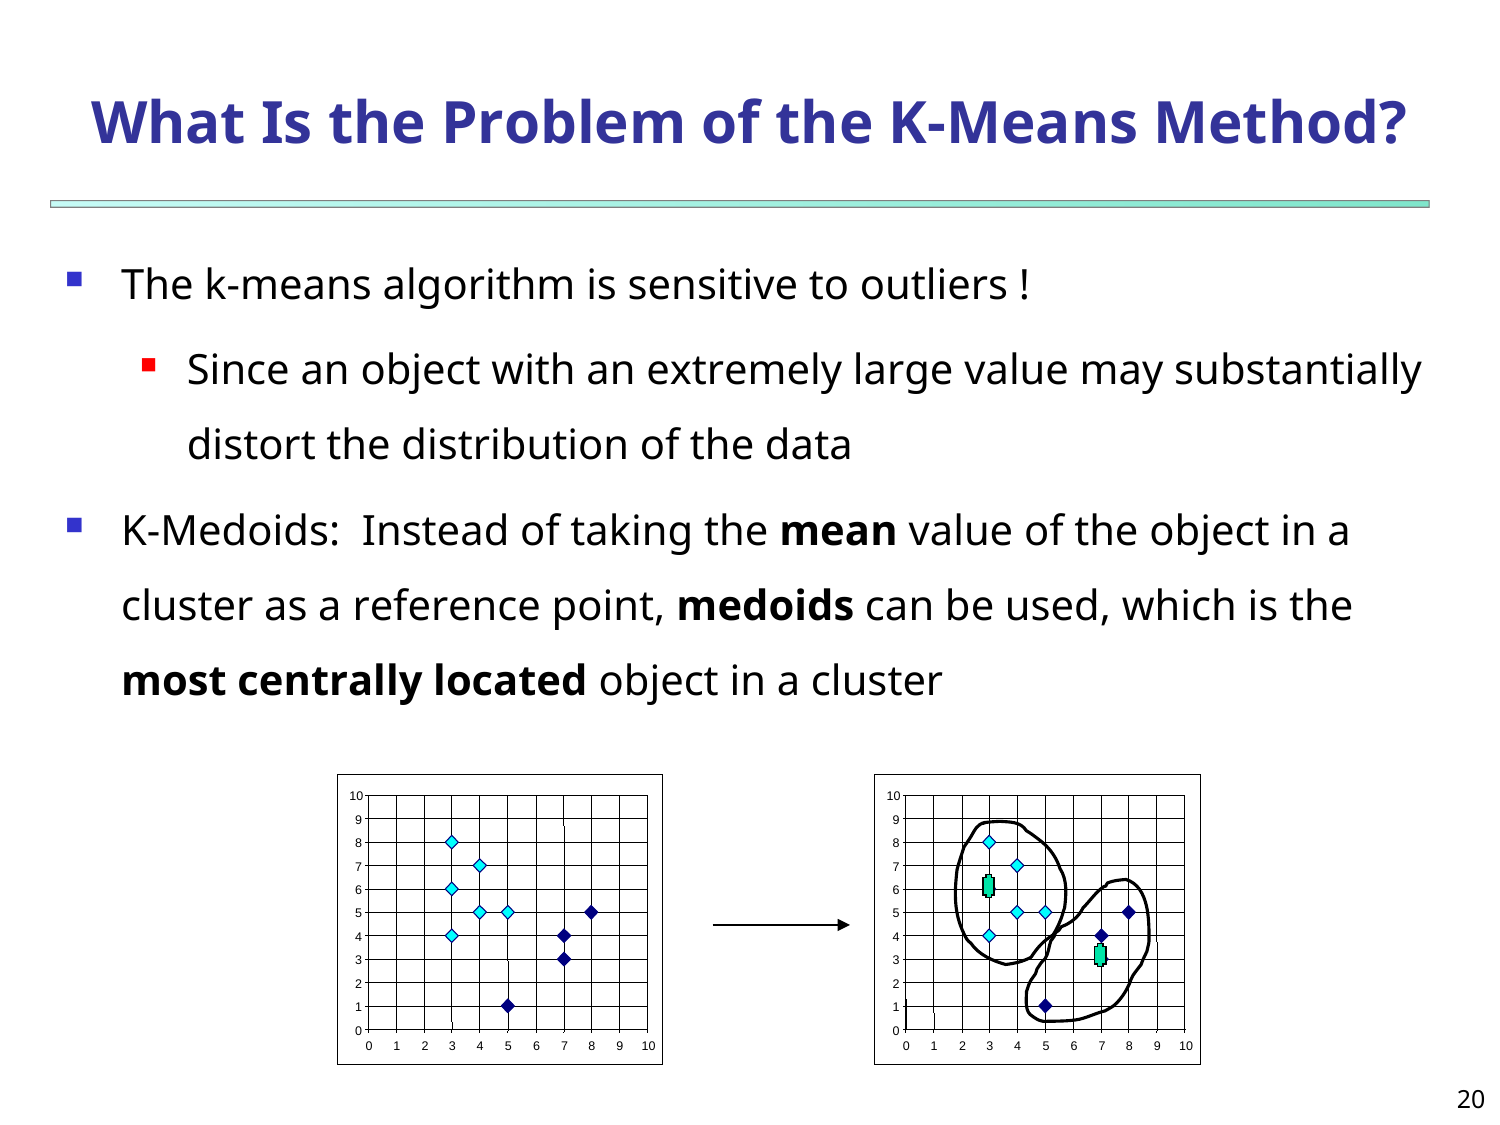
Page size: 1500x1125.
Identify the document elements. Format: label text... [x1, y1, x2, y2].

text_box 2 [421, 1038, 429, 1054]
text_box 1 [892, 998, 900, 1015]
text_box [338, 775, 662, 1064]
text_box 1 [393, 1038, 401, 1054]
text_box 7 [1098, 1038, 1106, 1054]
text_box 5 [355, 905, 363, 921]
text_box 10 [349, 788, 364, 804]
list The k-means algorithm is sensitive to outliers ! Since an object with an extremely large value may substantially distort the distribution of the data K-Medoids: Instead of taking the mean value of the object in a cluster as a reference point, medoids can be used, which is the most centrally located object in a cluster [50, 224, 1450, 976]
text_box 1 [355, 998, 363, 1015]
text_box [875, 775, 1200, 1064]
text_box 4 [355, 928, 363, 945]
text_box 0 [365, 1038, 373, 1054]
text_box 3 [355, 952, 363, 968]
text_box 3 [986, 1038, 994, 1054]
text_box 2 [959, 1038, 967, 1054]
text_box 7 [561, 1038, 569, 1054]
title What Is the Problem of the K-Means Method? [0, 49, 1500, 163]
text_box 4 [476, 1038, 484, 1054]
text_box 10 [886, 788, 901, 804]
text_box 9 [616, 1038, 624, 1054]
text_box 18 [1187, 1062, 1500, 1125]
text_box 2 [892, 975, 900, 991]
text_box 3 [892, 952, 900, 968]
text_box 6 [533, 1038, 541, 1054]
text_box 7 [355, 858, 363, 874]
text_box 9 [355, 812, 363, 828]
text_box 8 [588, 1038, 596, 1054]
text_box 9 [1153, 1038, 1162, 1054]
text_box 4 [1014, 1038, 1022, 1054]
text_box 3 [448, 1038, 457, 1054]
text_box 8 [355, 835, 363, 851]
text_box 5 [505, 1038, 513, 1054]
text_box 5 [892, 905, 900, 921]
text_box 6 [1070, 1038, 1078, 1054]
text_box 2 [355, 975, 363, 991]
text_box 4 [892, 928, 900, 945]
text_box 0 [902, 1038, 911, 1054]
text_box 10 [1179, 1038, 1194, 1054]
text_box 0 [355, 1022, 363, 1038]
text_box 6 [355, 881, 363, 897]
text_box 10 [641, 1038, 656, 1054]
text_box 6 [892, 881, 900, 897]
text_box 7 [892, 858, 900, 874]
text_box 9 [892, 812, 900, 828]
text_box 0 [892, 1022, 900, 1038]
text_box 5 [1042, 1038, 1050, 1054]
text_box 8 [1125, 1038, 1133, 1054]
text_box 1 [930, 1038, 938, 1054]
text_box 8 [892, 835, 900, 851]
